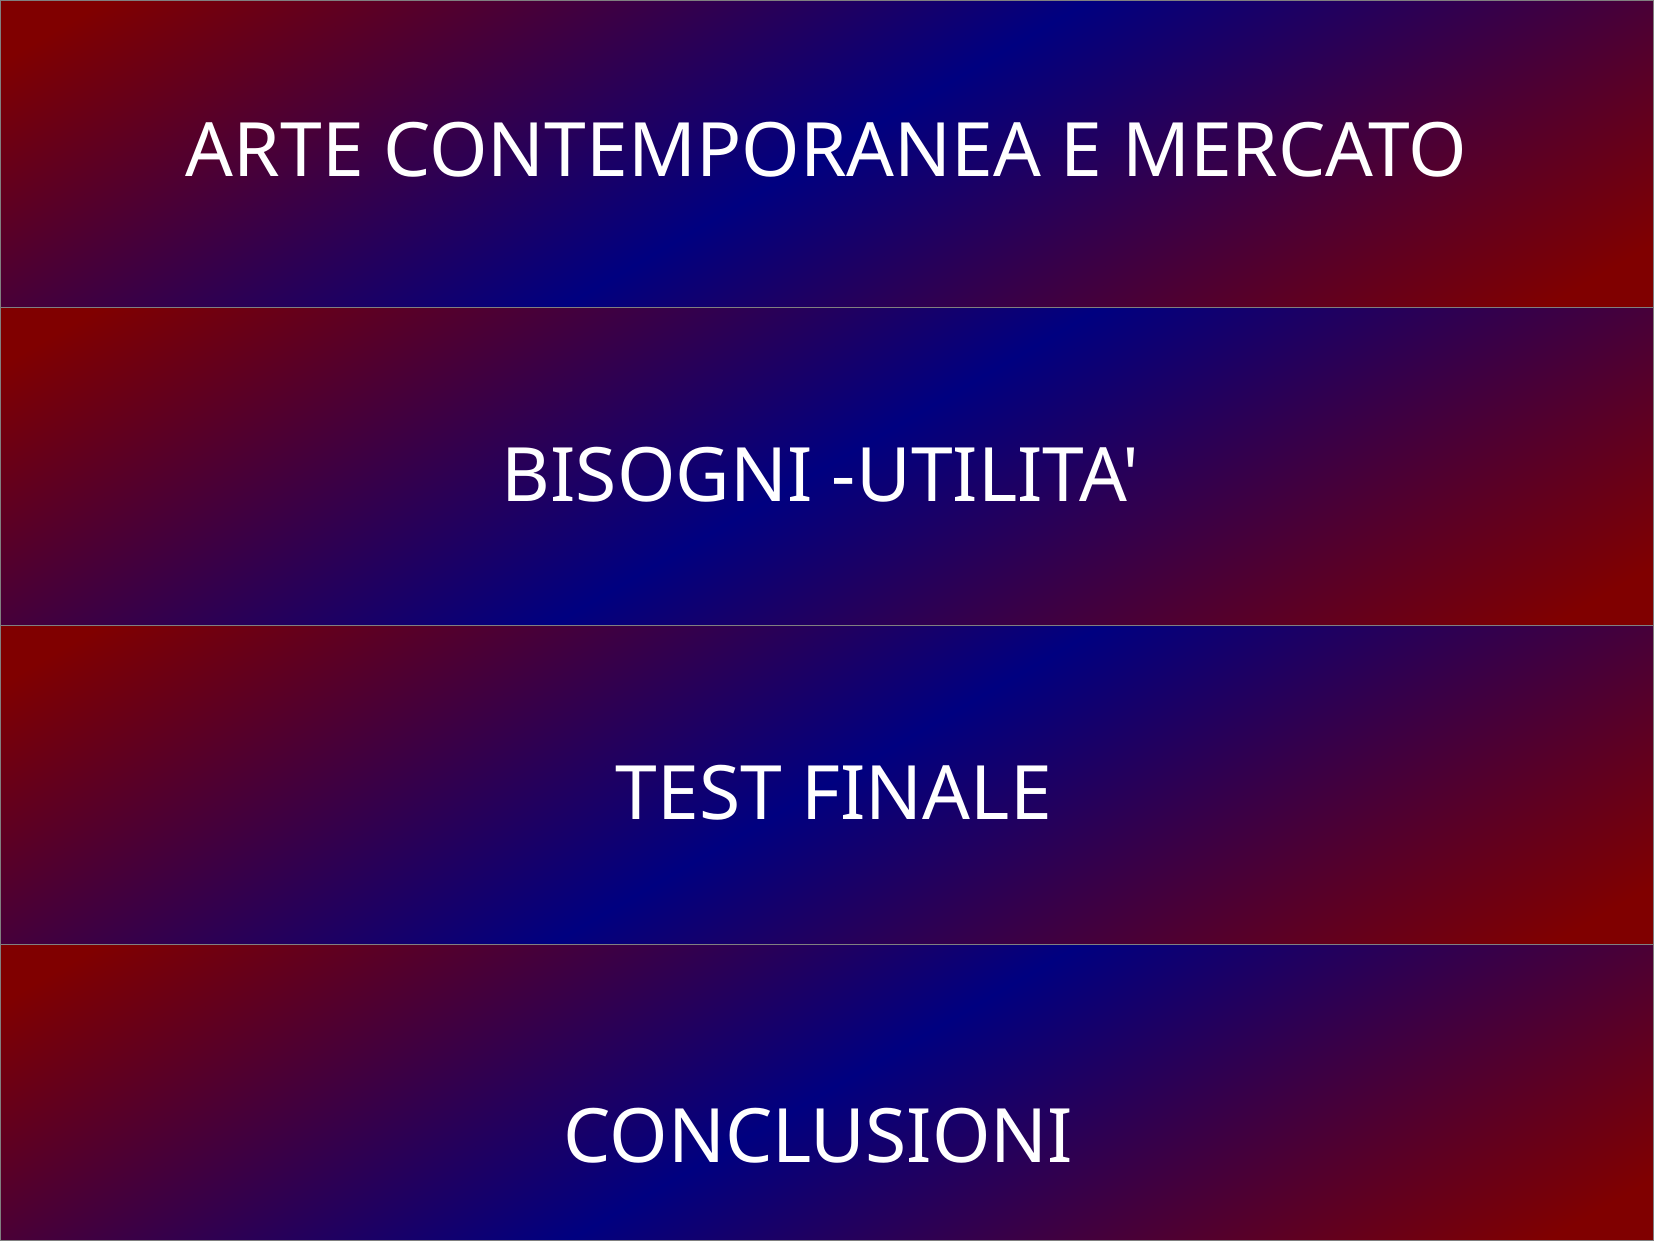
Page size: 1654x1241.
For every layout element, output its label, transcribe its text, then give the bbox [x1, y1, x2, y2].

text_box BISOGNI -UTILITA' [105, 413, 1536, 550]
text_box CONCLUSIONI [523, 1074, 1114, 1211]
text_box [0, 0, 1654, 1241]
text_box ARTE CONTEMPORANEA E MERCATO [11, 88, 1642, 225]
text_box TEST FINALE [118, 732, 1551, 878]
